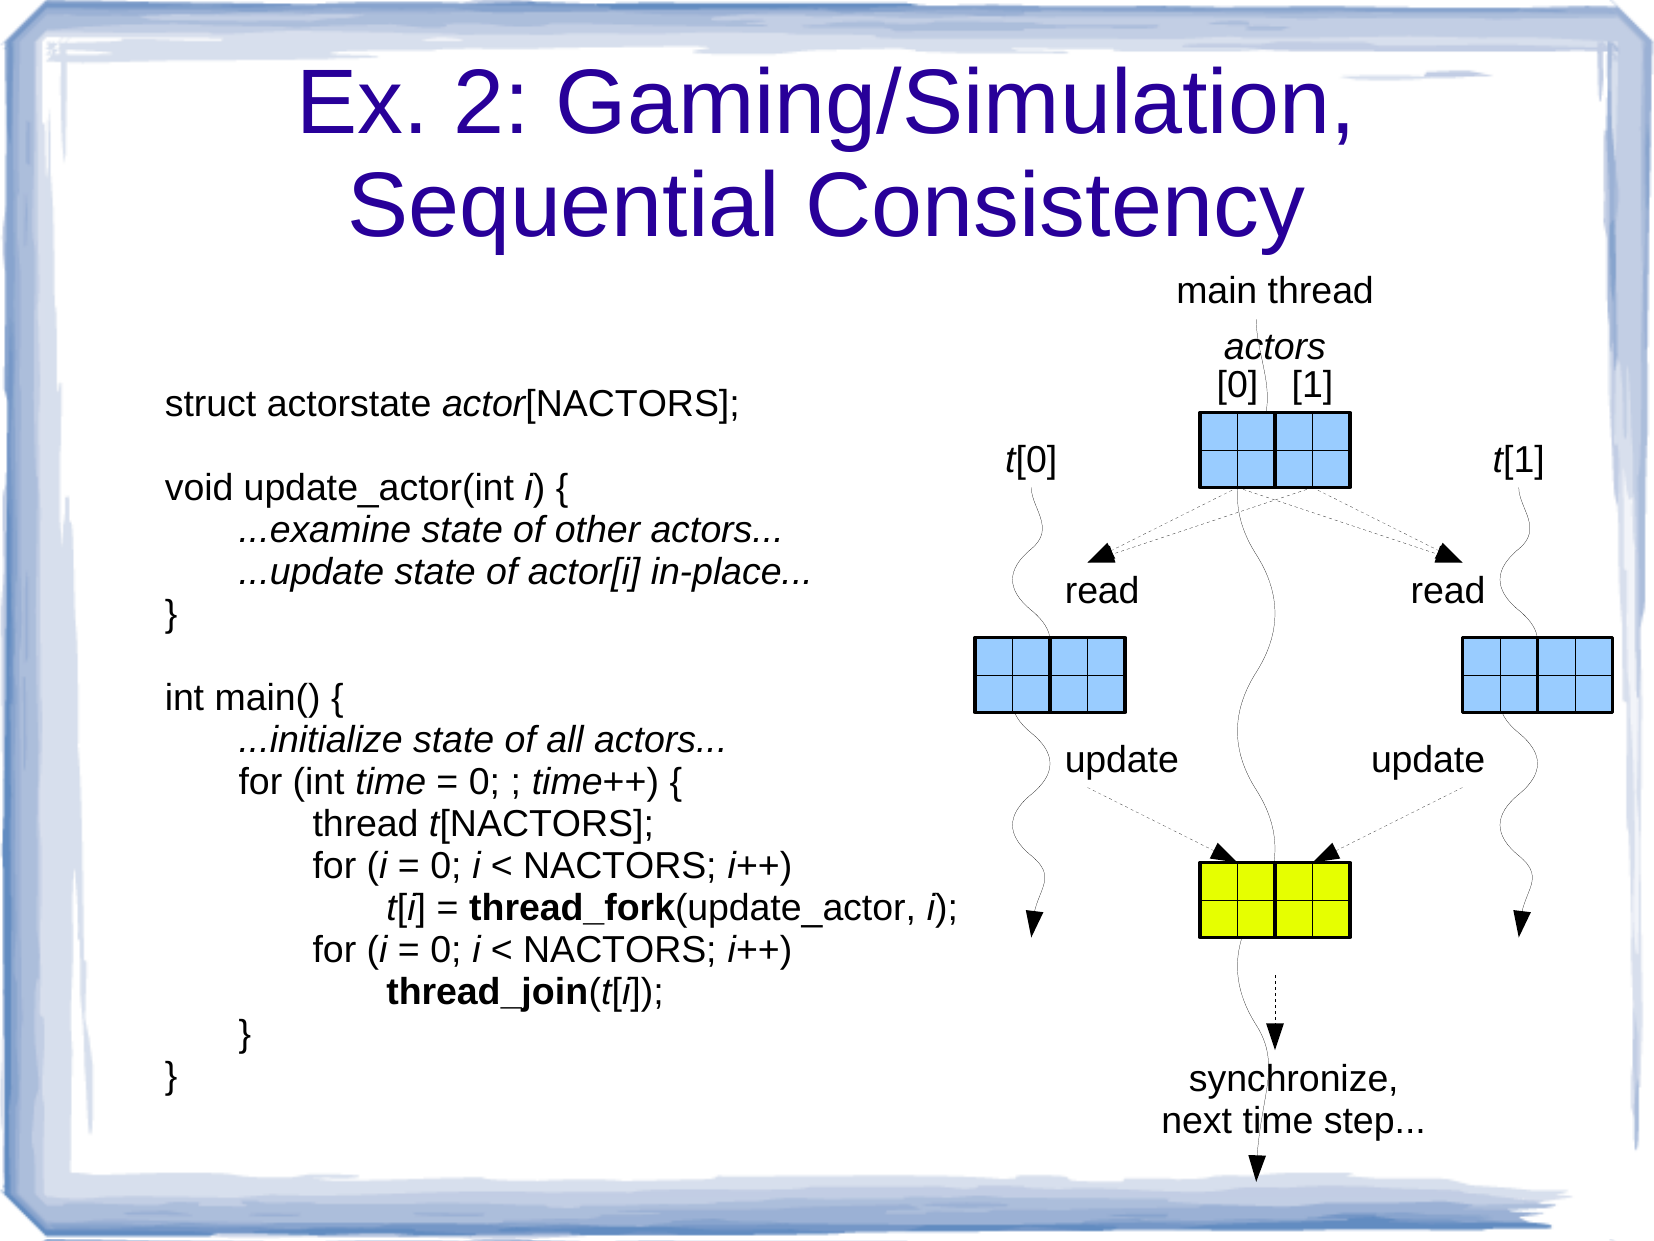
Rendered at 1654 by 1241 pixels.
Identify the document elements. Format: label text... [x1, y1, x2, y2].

text_box read [1050, 562, 1201, 620]
text_box struct actorstate actor[NACTORS]; void update_actor(int i) { ...examine state of other actors... ...update state of actor[i] in-place... } int main() { ...initialize state of all actors... for (int time = 0; ; time++) { thread t[NACTORS]; for (i = 0; i < NACTORS; i++) t[i] = thread_fork(update_actor, i); for (i = 0; i < NACTORS; i++) thread_join(t[i]); } } [150, 375, 1013, 1146]
title Ex. 2: Gaming/Simulation, Sequential Consistency [82, 50, 1571, 256]
text_box read [1350, 562, 1501, 620]
text_box [1202, 414, 1273, 486]
text_box [1052, 639, 1123, 711]
text_box update [1350, 730, 1501, 788]
text_box [1277, 864, 1348, 936]
text_box [0] [1200, 355, 1275, 413]
picture [0, 0, 1654, 1241]
text_box synchronize, next time step... [1087, 1050, 1501, 1149]
text_box [1464, 639, 1536, 711]
text_box [1539, 639, 1611, 711]
text_box [1202, 864, 1273, 936]
text_box t[1] [1462, 430, 1576, 488]
text_box [977, 639, 1048, 711]
text_box main thread [1125, 262, 1426, 320]
text_box actors [1200, 320, 1351, 355]
text_box t[0] [1013, 430, 1088, 488]
text_box update [1050, 730, 1201, 788]
text_box [1] [1275, 355, 1351, 413]
text_box [1277, 414, 1348, 486]
